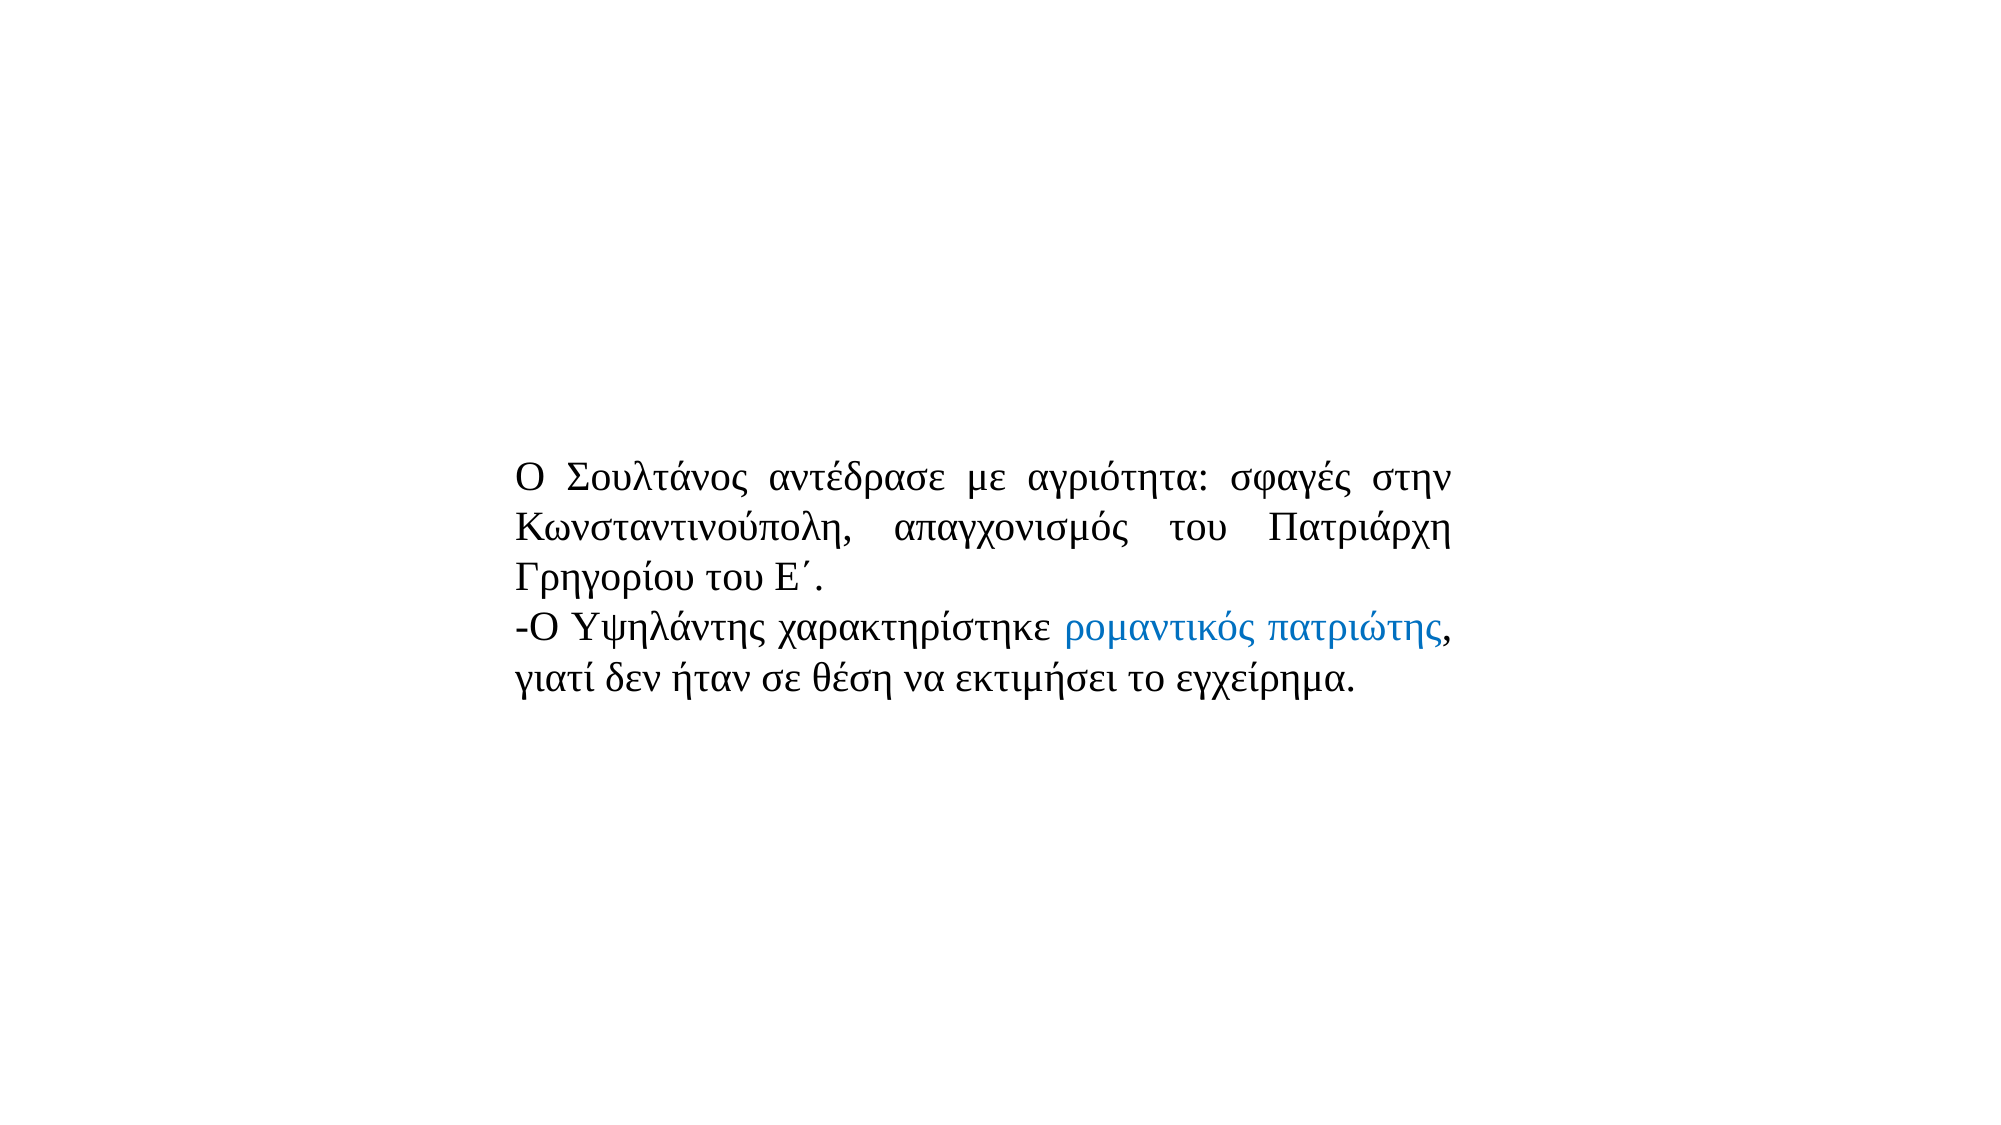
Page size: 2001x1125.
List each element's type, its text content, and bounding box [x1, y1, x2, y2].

text_box Ο Σουλτάνος αντέδρασε με αγριότητα: σφαγές στην Κωνσταντινούπολη, απαγχονισμός του Πατριάρχη Γρηγορίου του Ε΄. -Ο Υψηλάντης χαρακτηρίστηκε ρομαντικός πατριώτης, γιατί δεν ήταν σε θέση να εκτιμήσει το εγχείρημα. [500, 441, 1501, 710]
